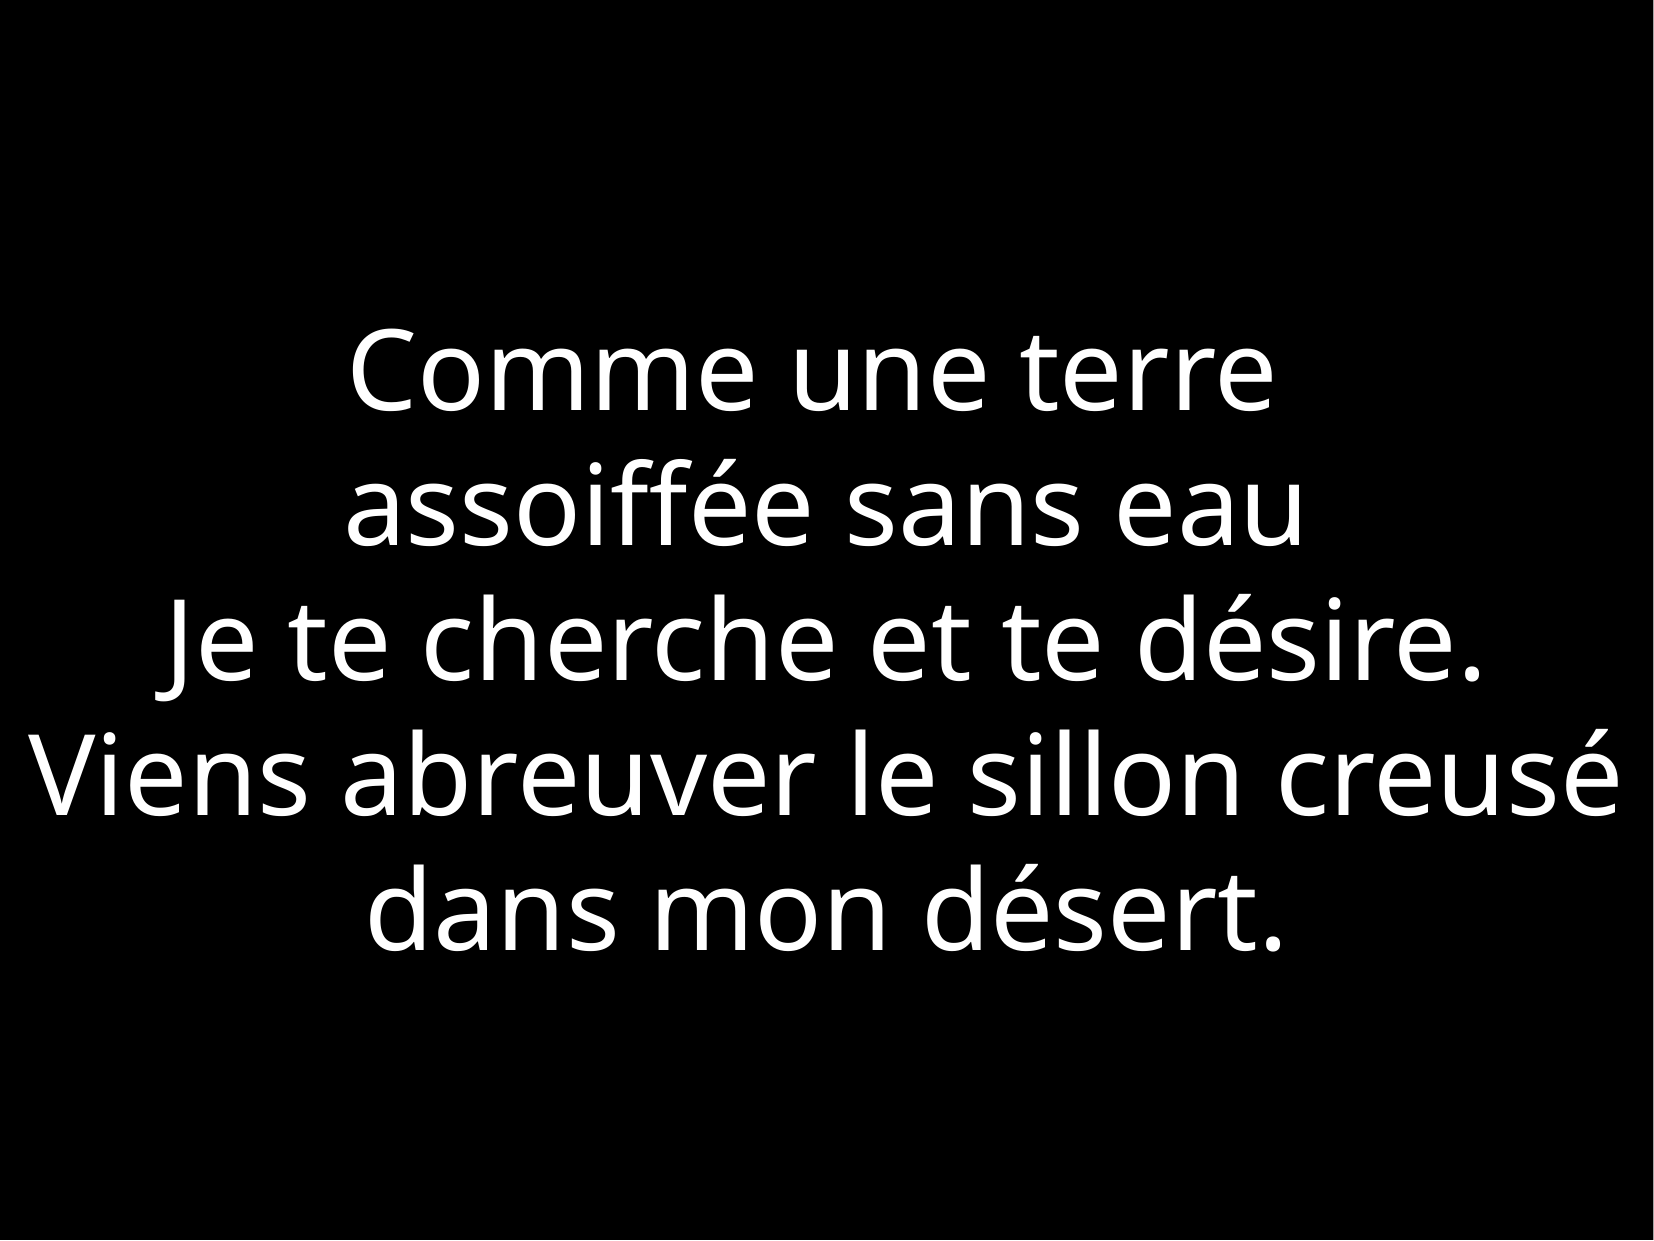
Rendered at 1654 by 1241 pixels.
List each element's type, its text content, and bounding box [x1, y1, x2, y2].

text_box Comme une terre assoiffée sans eau Je te cherche et te désire. Viens abreuver le sillon creusé dans mon désert. [0, 346, 1654, 925]
